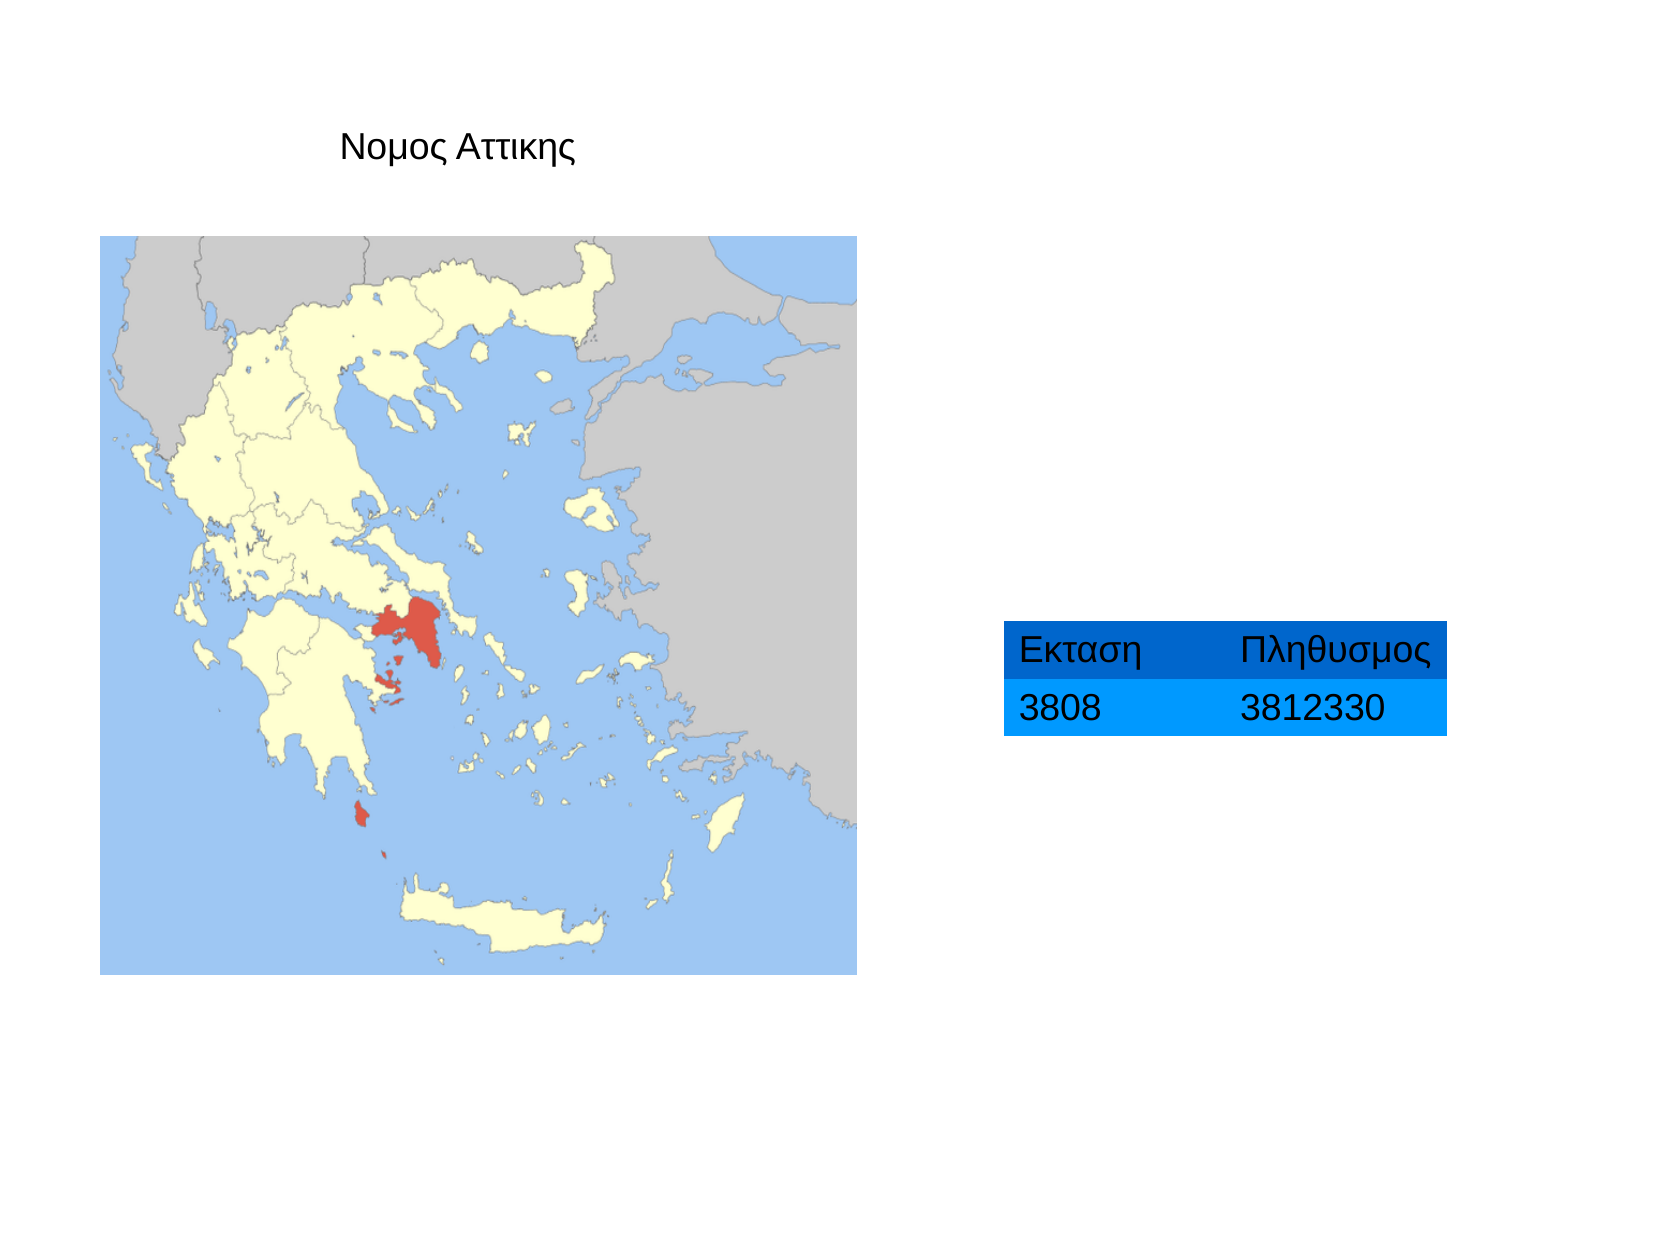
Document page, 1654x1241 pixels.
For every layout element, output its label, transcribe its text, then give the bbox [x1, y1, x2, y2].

table_header Εκταση [1004, 621, 1225, 679]
picture [100, 236, 857, 975]
table_header Πληθυσμος [1225, 621, 1447, 679]
table_cell 3808 [1004, 679, 1225, 736]
table_cell 3812330 [1225, 679, 1447, 736]
text_box Νομος Αττικης [324, 118, 592, 175]
